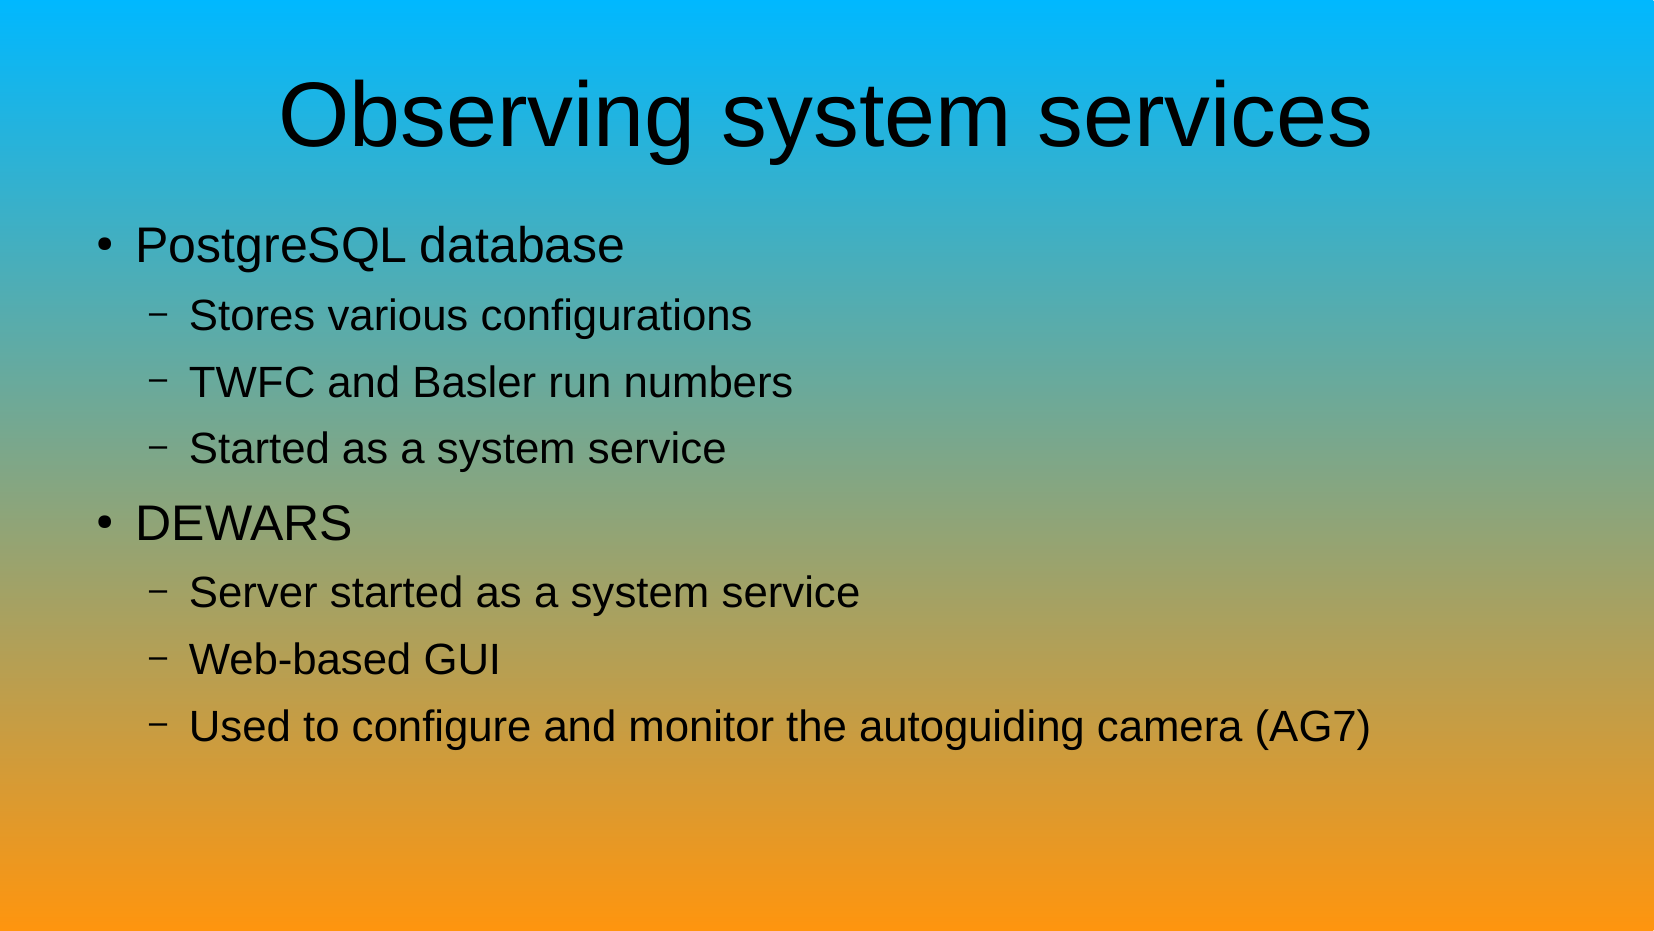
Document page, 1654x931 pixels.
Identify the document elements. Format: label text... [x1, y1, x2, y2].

list PostgreSQL database Stores various configurations TWFC and Basler run numbers Started as a system service DEWARS Server started as a system service Web-based GUI Used to configure and monitor the autoguiding camera (AG7) [82, 217, 1571, 758]
title Observing system services [82, 37, 1571, 193]
